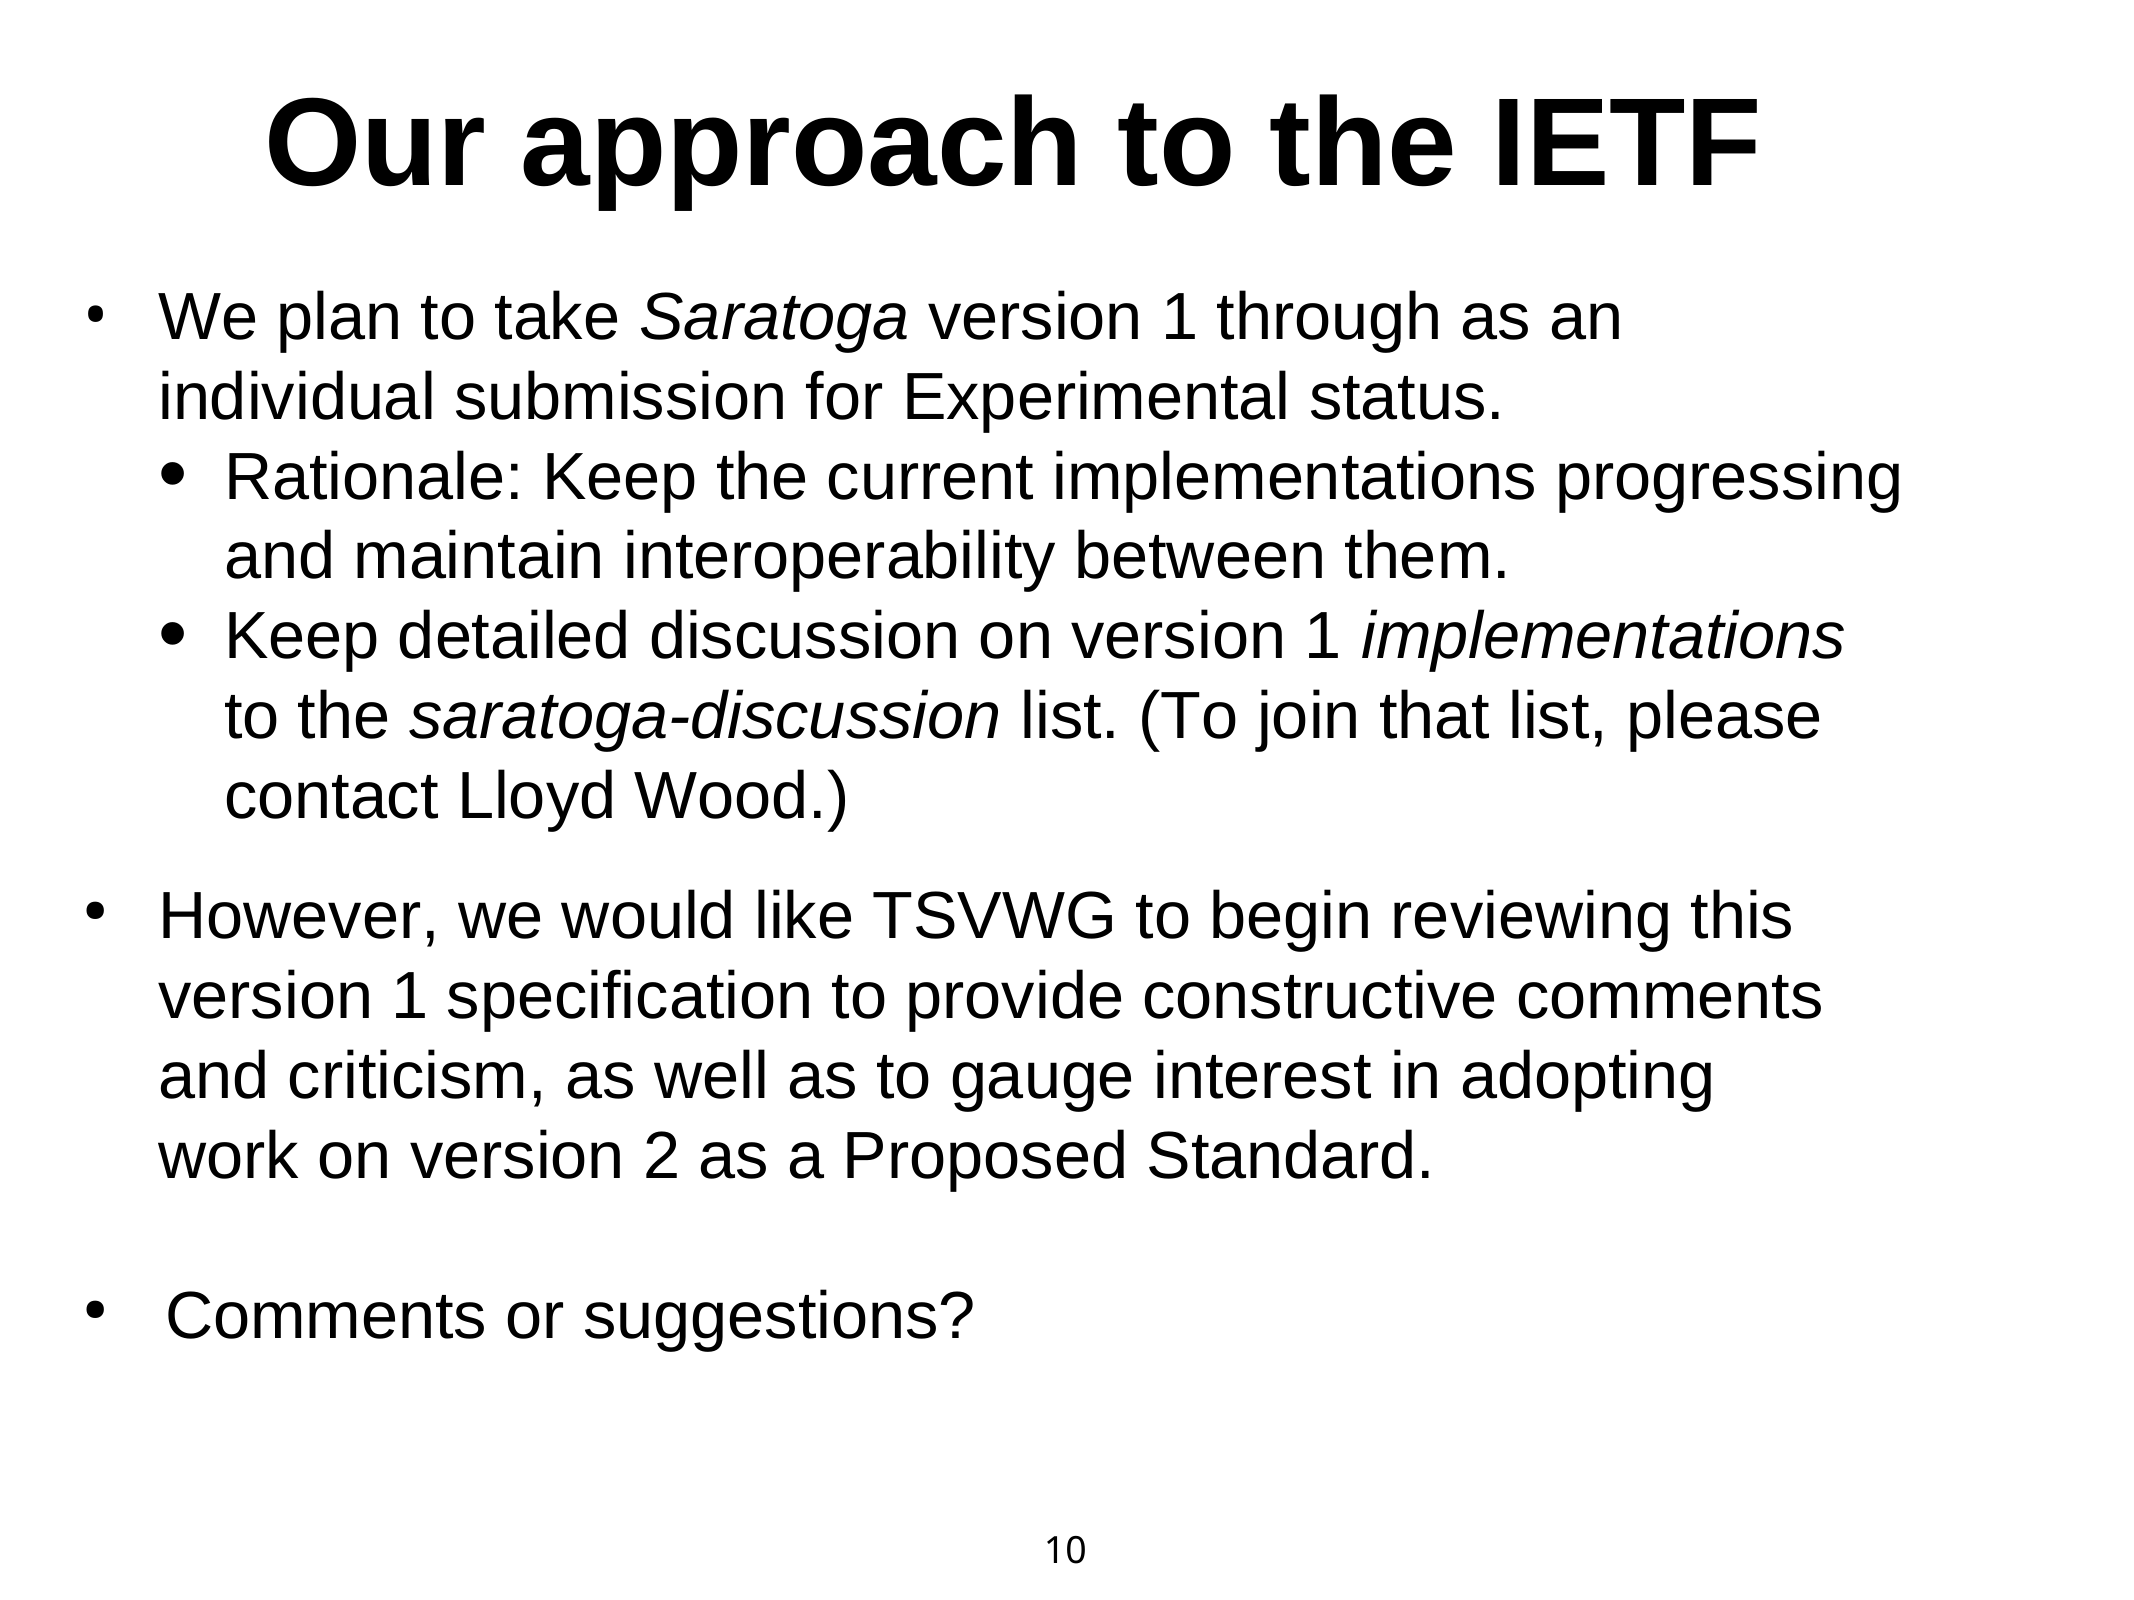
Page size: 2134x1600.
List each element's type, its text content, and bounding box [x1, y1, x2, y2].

text_box We plan to take Saratoga version 1 through as an individual submission for Experimental status. Rationale: Keep the current implementations progressing and maintain interoperability between them. Keep detailed discussion on version 1 implementations to the saratoga-discussion list. (To join that list, please contact Lloyd Wood.) However, we would like TSVWG to begin reviewing this version 1 specification to provide constructive comments and criticism, as well as to gauge interest in adopting work on version 2 as a Proposed Standard. Comments or suggestions? [83, 212, 1913, 1426]
title Our approach to the IETF [33, 0, 2030, 271]
text_box <number> [1037, 1518, 1094, 1580]
